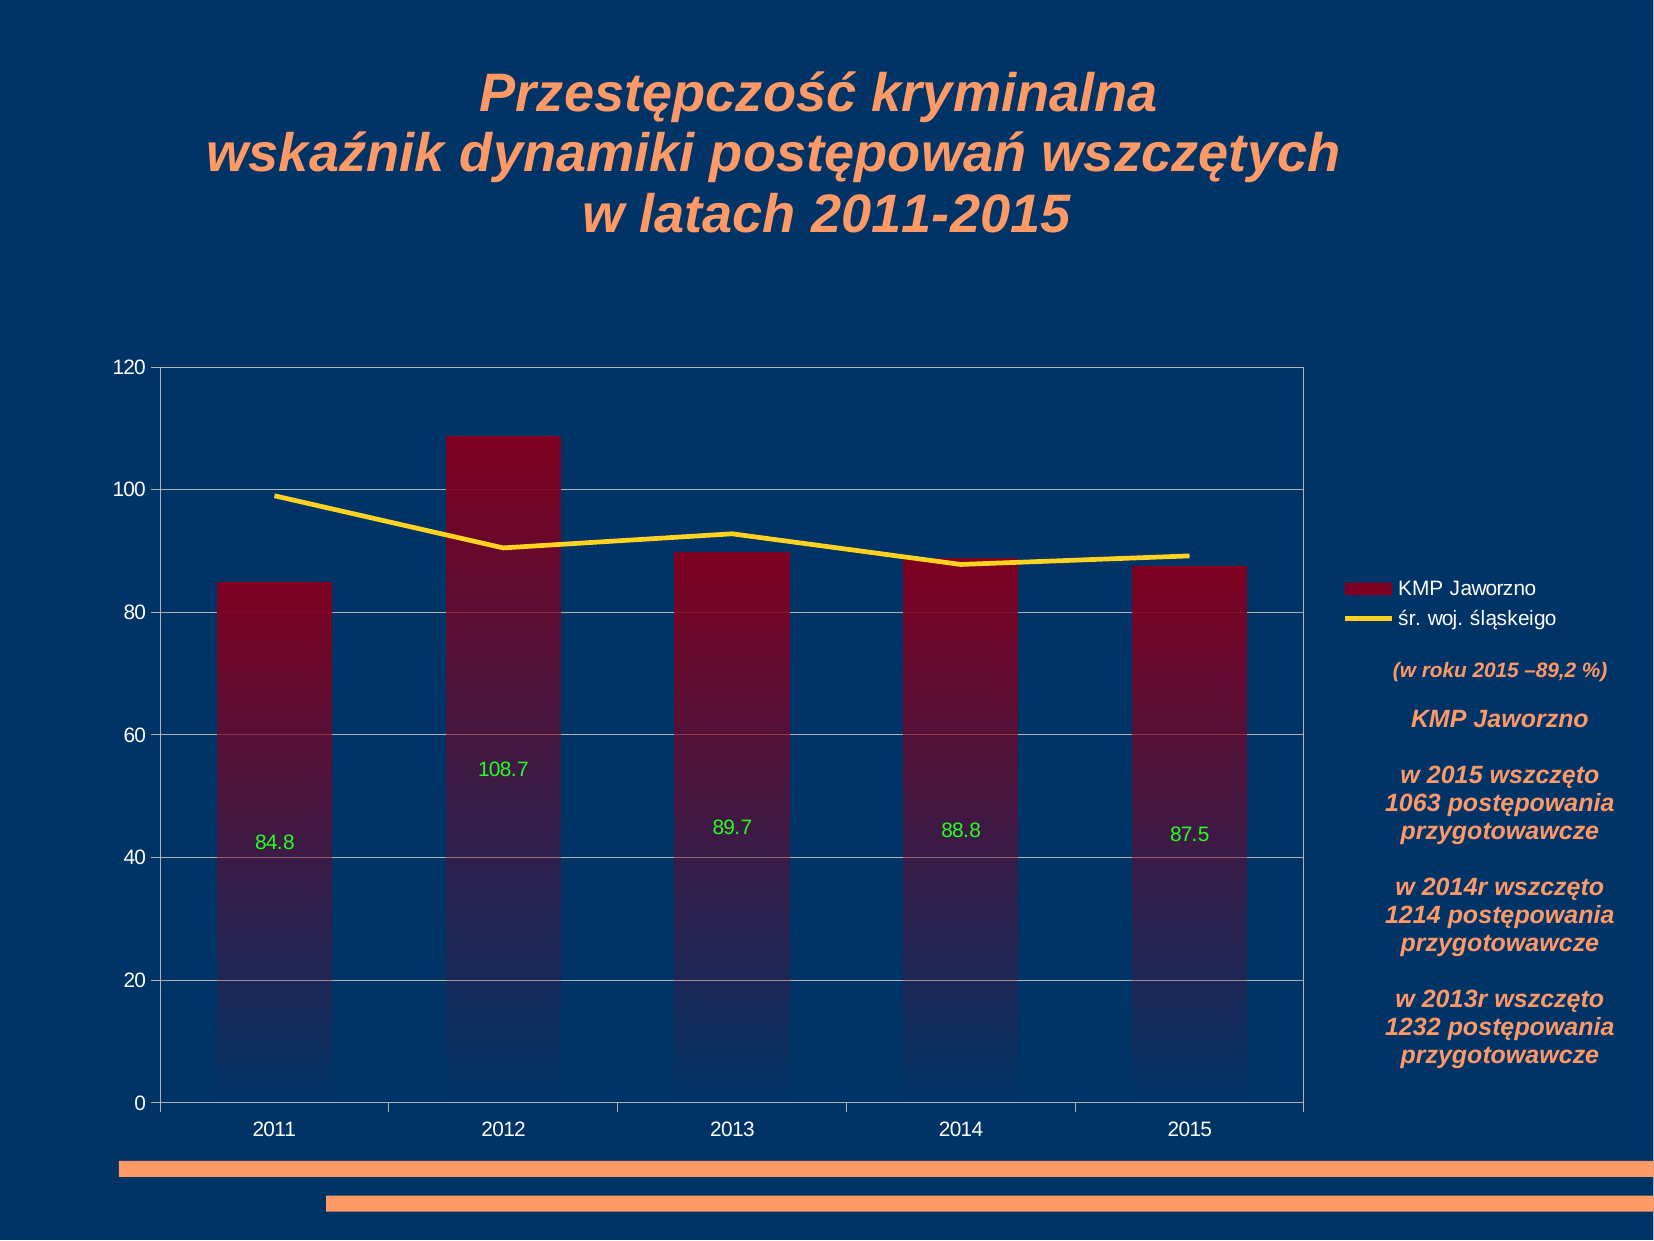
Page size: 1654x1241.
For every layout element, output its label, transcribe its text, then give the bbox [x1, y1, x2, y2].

title (w roku 2015 –89,2 %) KMP Jaworzno w 2015 wszczęto 1063 postępowania przygotowawcze w 2014r wszczęto 1214 postępowania przygotowawcze w 2013r wszczęto 1232 postępowania przygotowawcze [1381, 654, 1619, 1097]
chart [82, 338, 1571, 1158]
title Przestępczość kryminalna wskaźnik dynamiki postępowań wszczętych w latach 2011-2015 [82, 49, 1571, 257]
